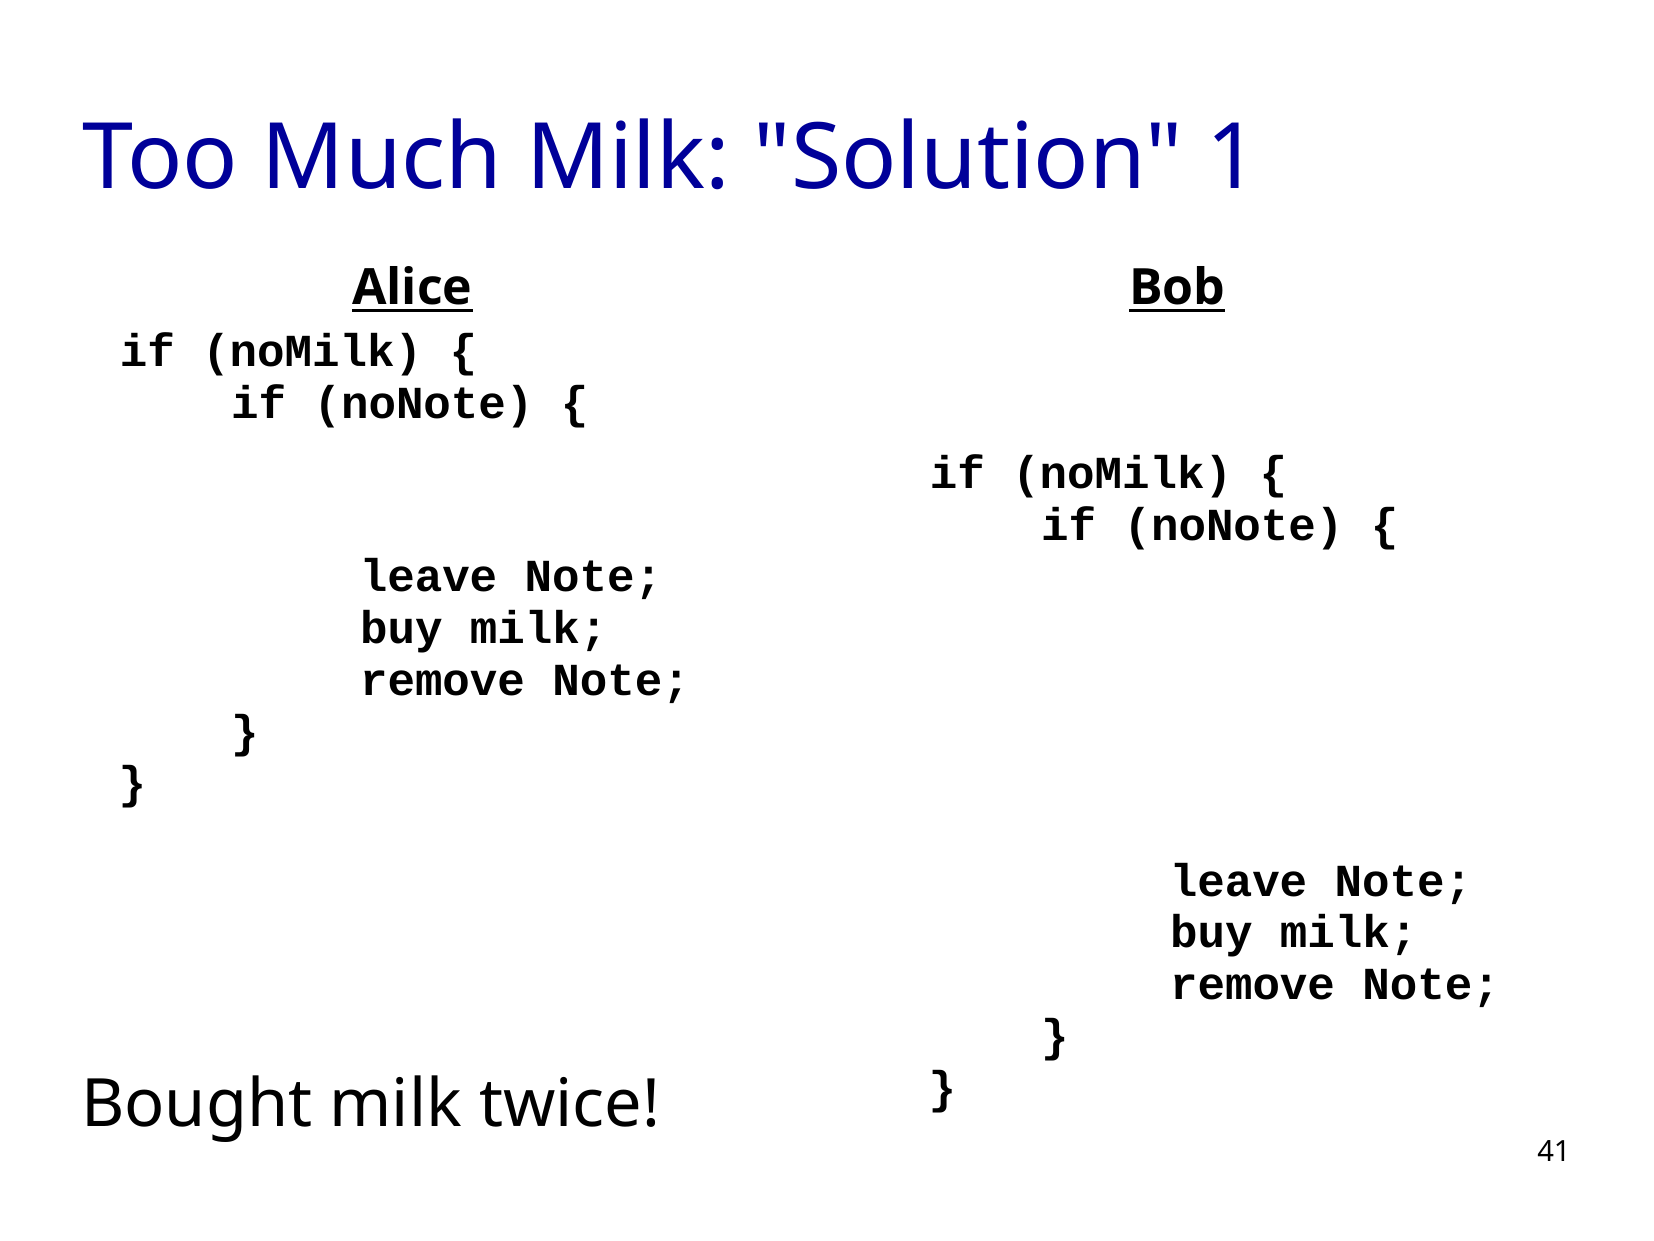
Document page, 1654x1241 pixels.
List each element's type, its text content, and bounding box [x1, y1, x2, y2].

text_box Bob if (noMilk) { if (noNote) { leave Note; buy milk; remove Note; } } [840, 243, 1515, 1116]
list Bought milk twice! [45, 1055, 1556, 1216]
text_box Alice if (noMilk) { if (noNote) { leave Note; buy milk; remove Note; } } [30, 243, 796, 810]
title Too Much Milk: "Solution" 1 [82, 49, 1571, 257]
